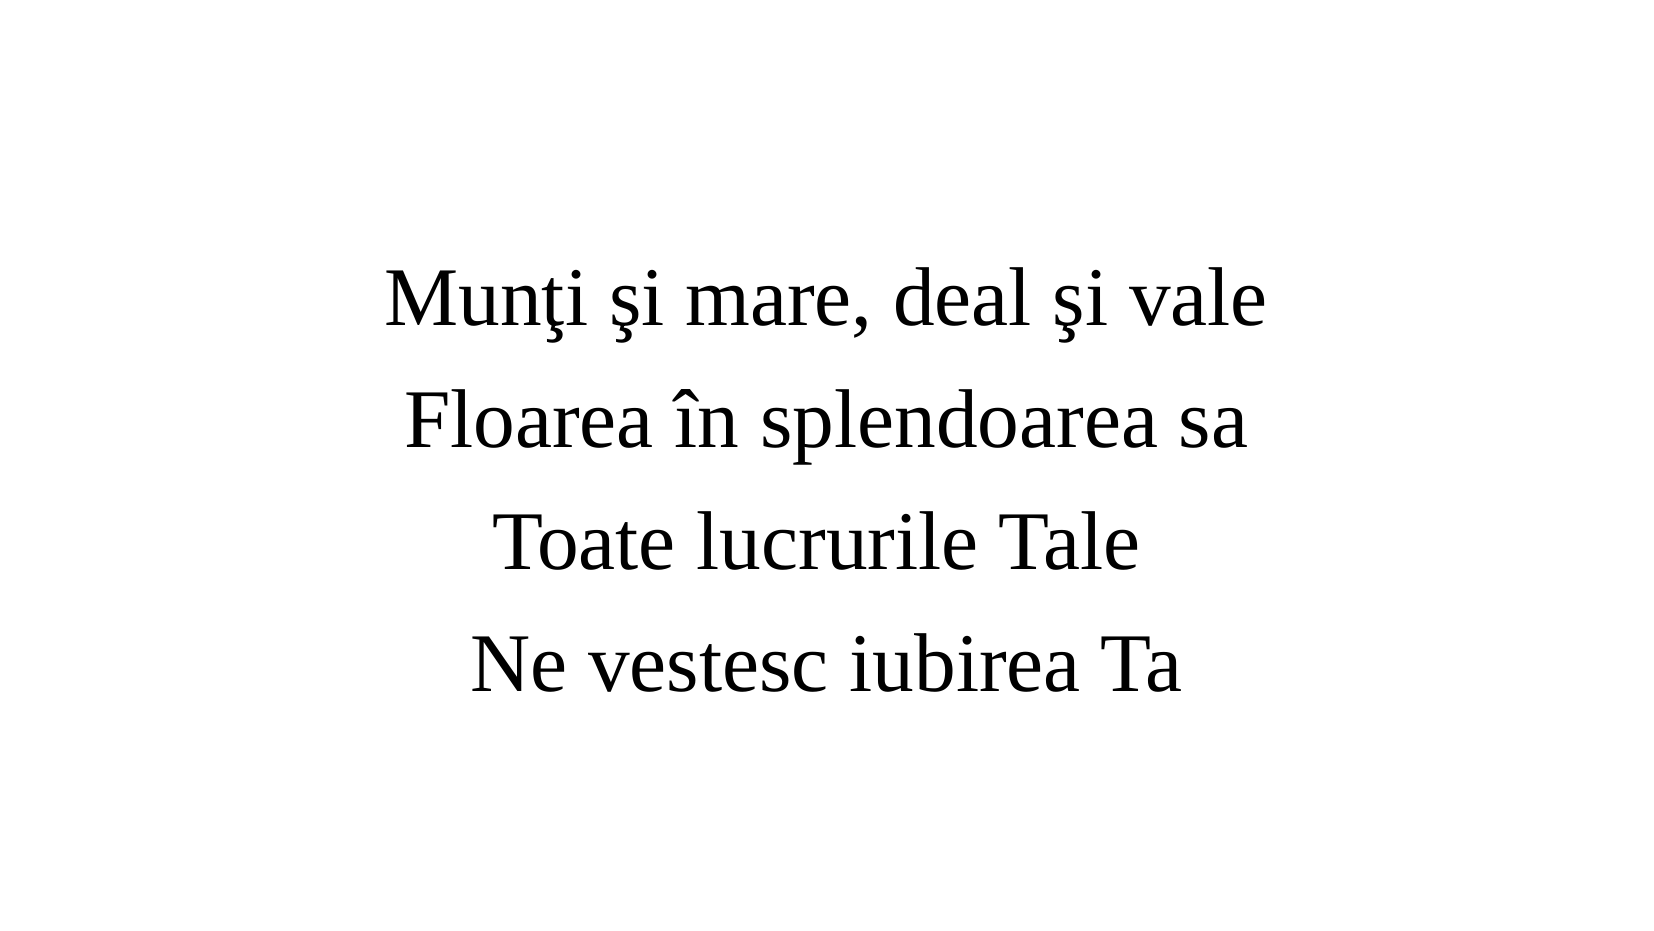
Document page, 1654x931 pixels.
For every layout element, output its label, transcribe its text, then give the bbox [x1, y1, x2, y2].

subtitle Munţi şi mare, deal şi vale Floarea în splendoarea sa Toate lucrurile Tale Ne vestesc iubirea Ta [118, 238, 1536, 712]
